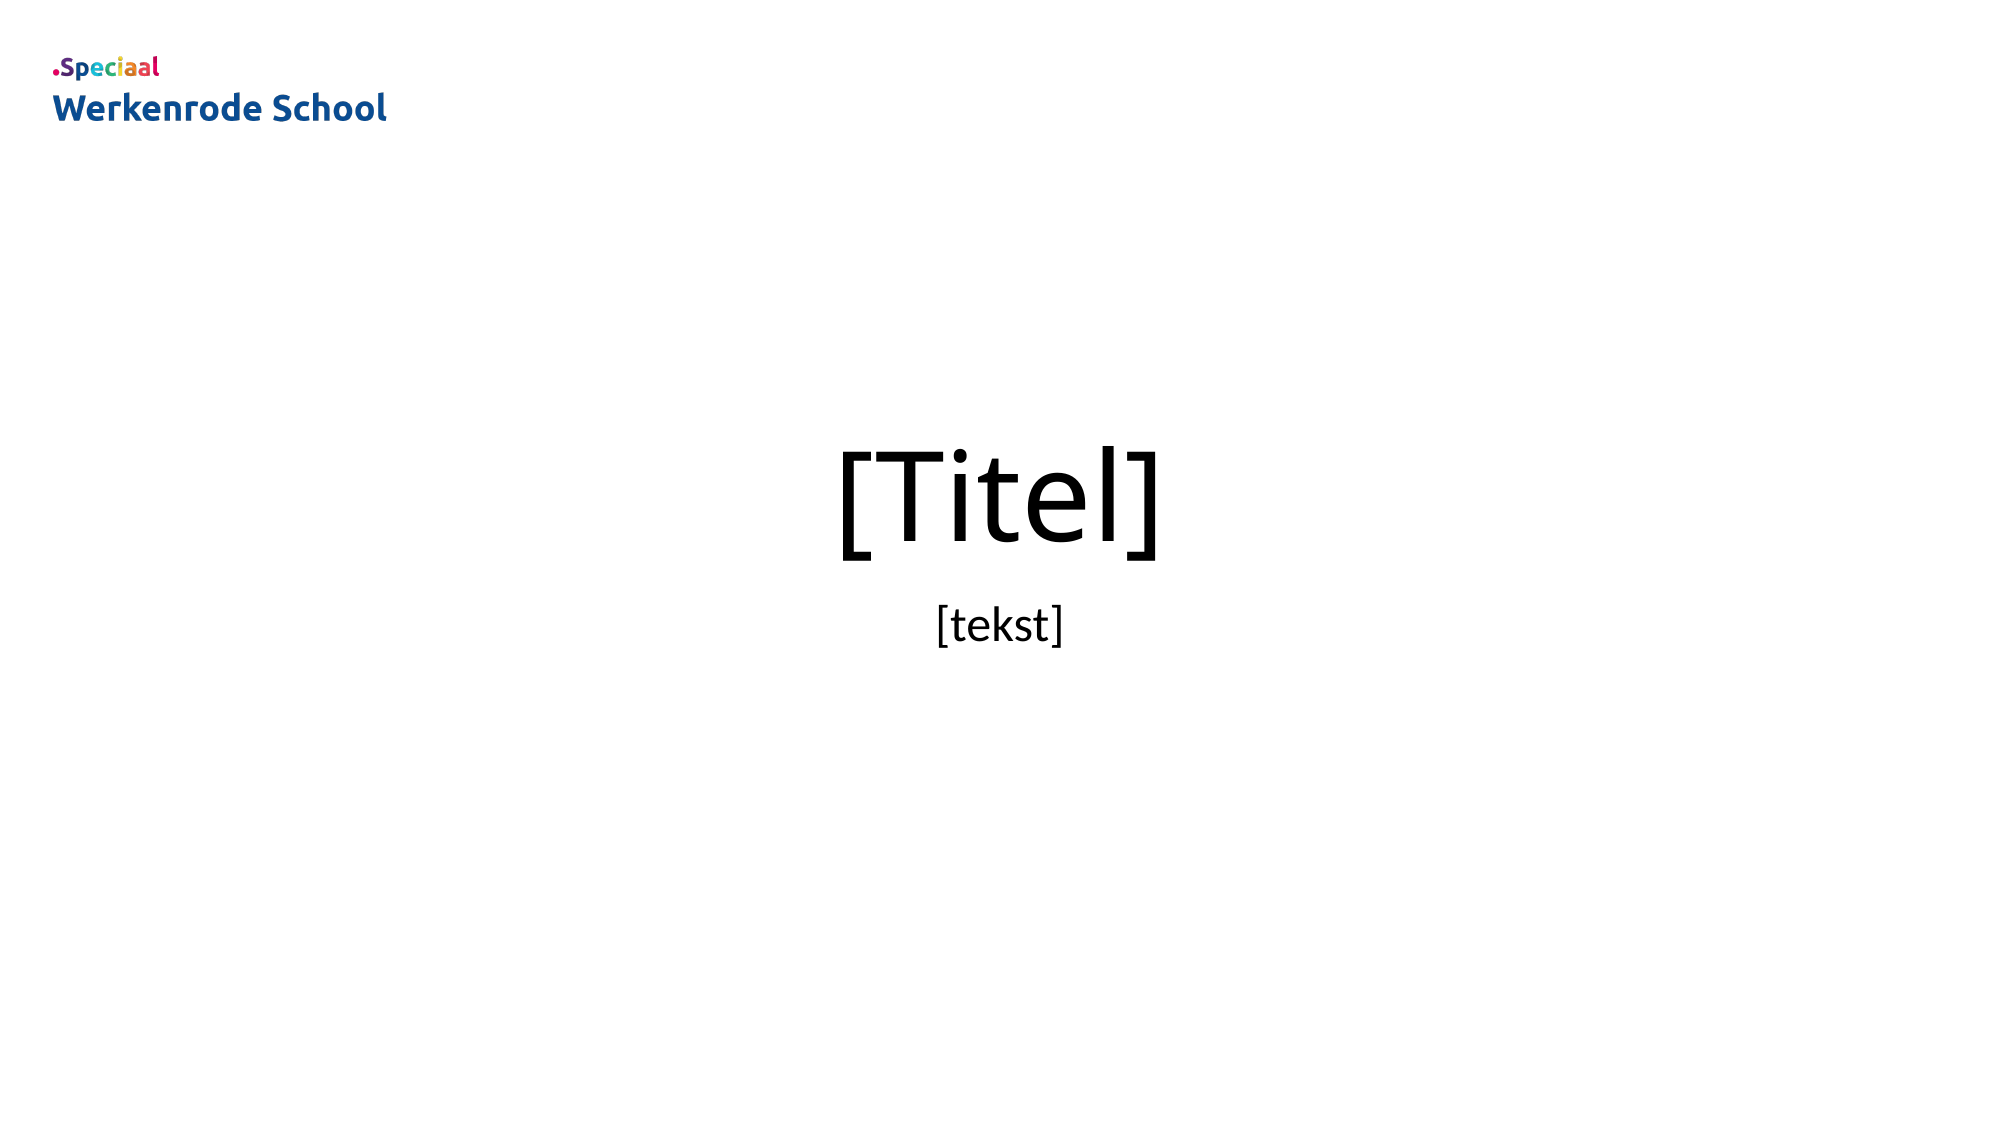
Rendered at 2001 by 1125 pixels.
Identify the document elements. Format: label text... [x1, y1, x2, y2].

subtitle [tekst] [249, 590, 1750, 863]
title [Titel] [249, 184, 1750, 576]
picture [52, 56, 387, 128]
